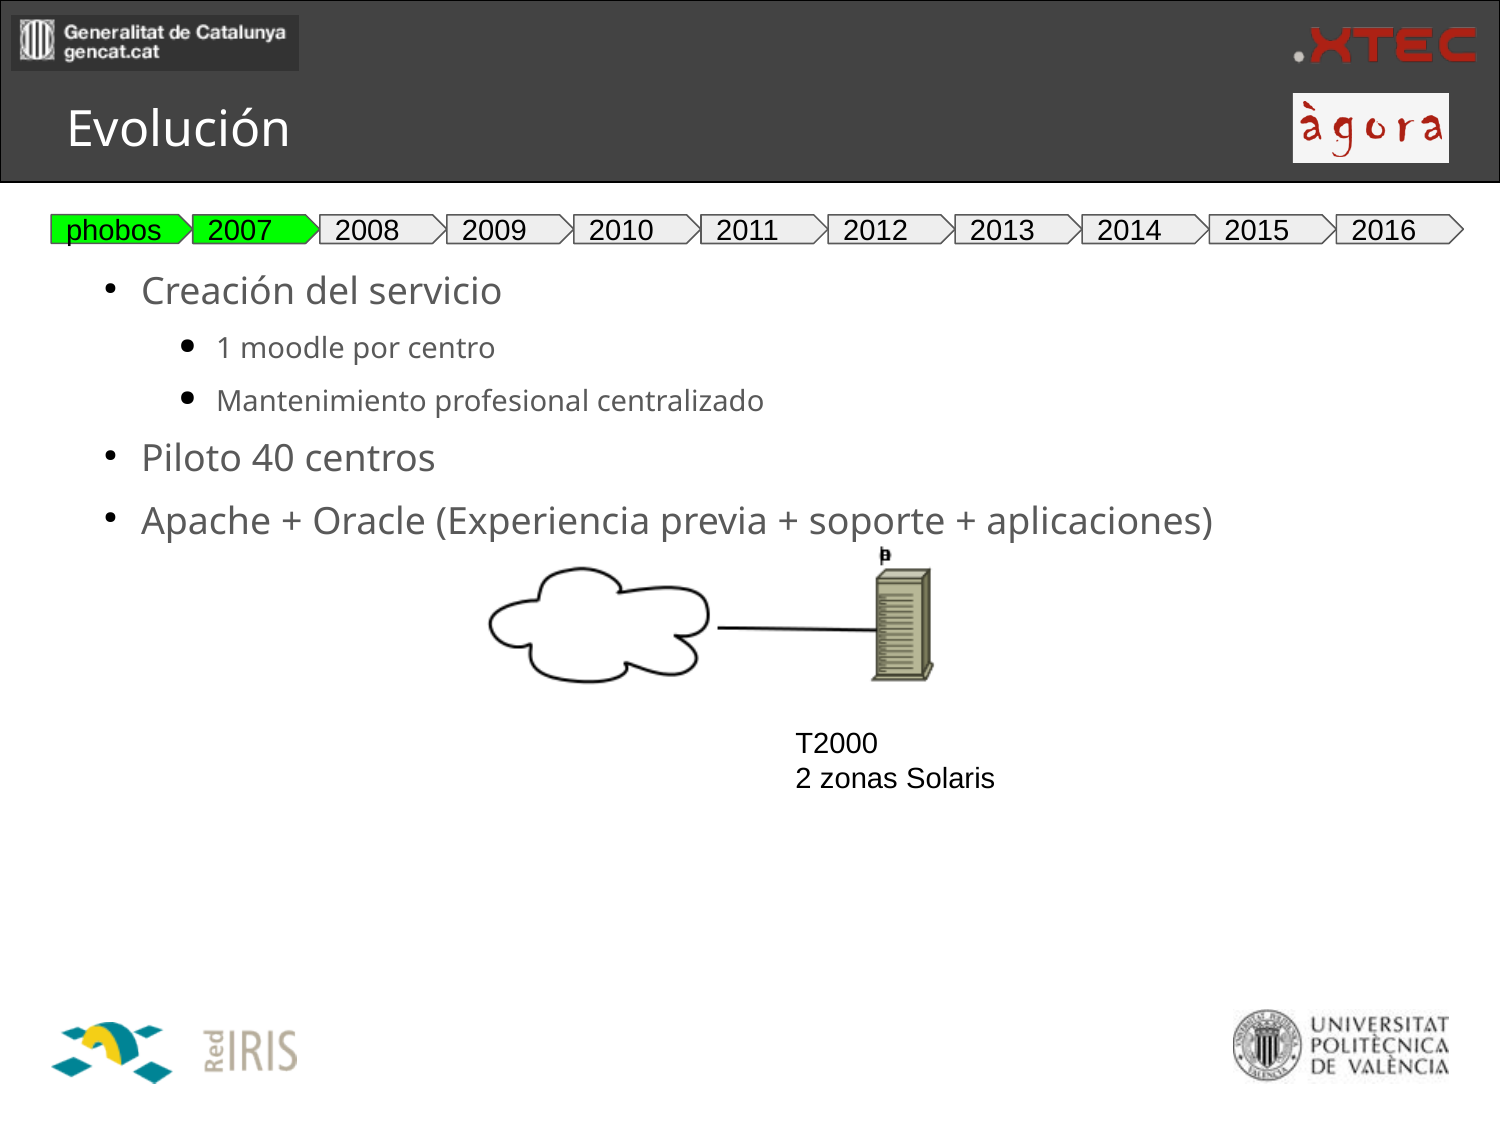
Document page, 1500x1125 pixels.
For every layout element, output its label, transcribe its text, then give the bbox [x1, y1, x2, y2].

text_box T2000 2 zonas Solaris [780, 709, 1186, 795]
picture [1293, 23, 1480, 67]
picture [1233, 1009, 1449, 1084]
picture [51, 1022, 297, 1084]
text_box 2008 [319, 214, 446, 244]
text_box 2012 [828, 214, 955, 244]
picture [11, 15, 299, 71]
picture [486, 542, 956, 710]
text_box 2009 [446, 214, 573, 244]
title Evolución [51, 81, 1449, 207]
text_box 2015 [1209, 214, 1336, 244]
text_box phobos [51, 214, 192, 244]
text_box 2011 [700, 214, 828, 244]
list Creación del servicio 1 moodle por centro Mantenimiento profesional centralizado Piloto 40 centros Apache + Oracle (Experiencia previa + soporte + aplicaciones) [51, 252, 1449, 1000]
text_box 2010 [573, 214, 700, 244]
text_box 2016 [1336, 214, 1464, 244]
text_box 2013 [955, 214, 1082, 244]
text_box 2014 [1082, 214, 1210, 244]
text_box 2007 [192, 214, 319, 244]
